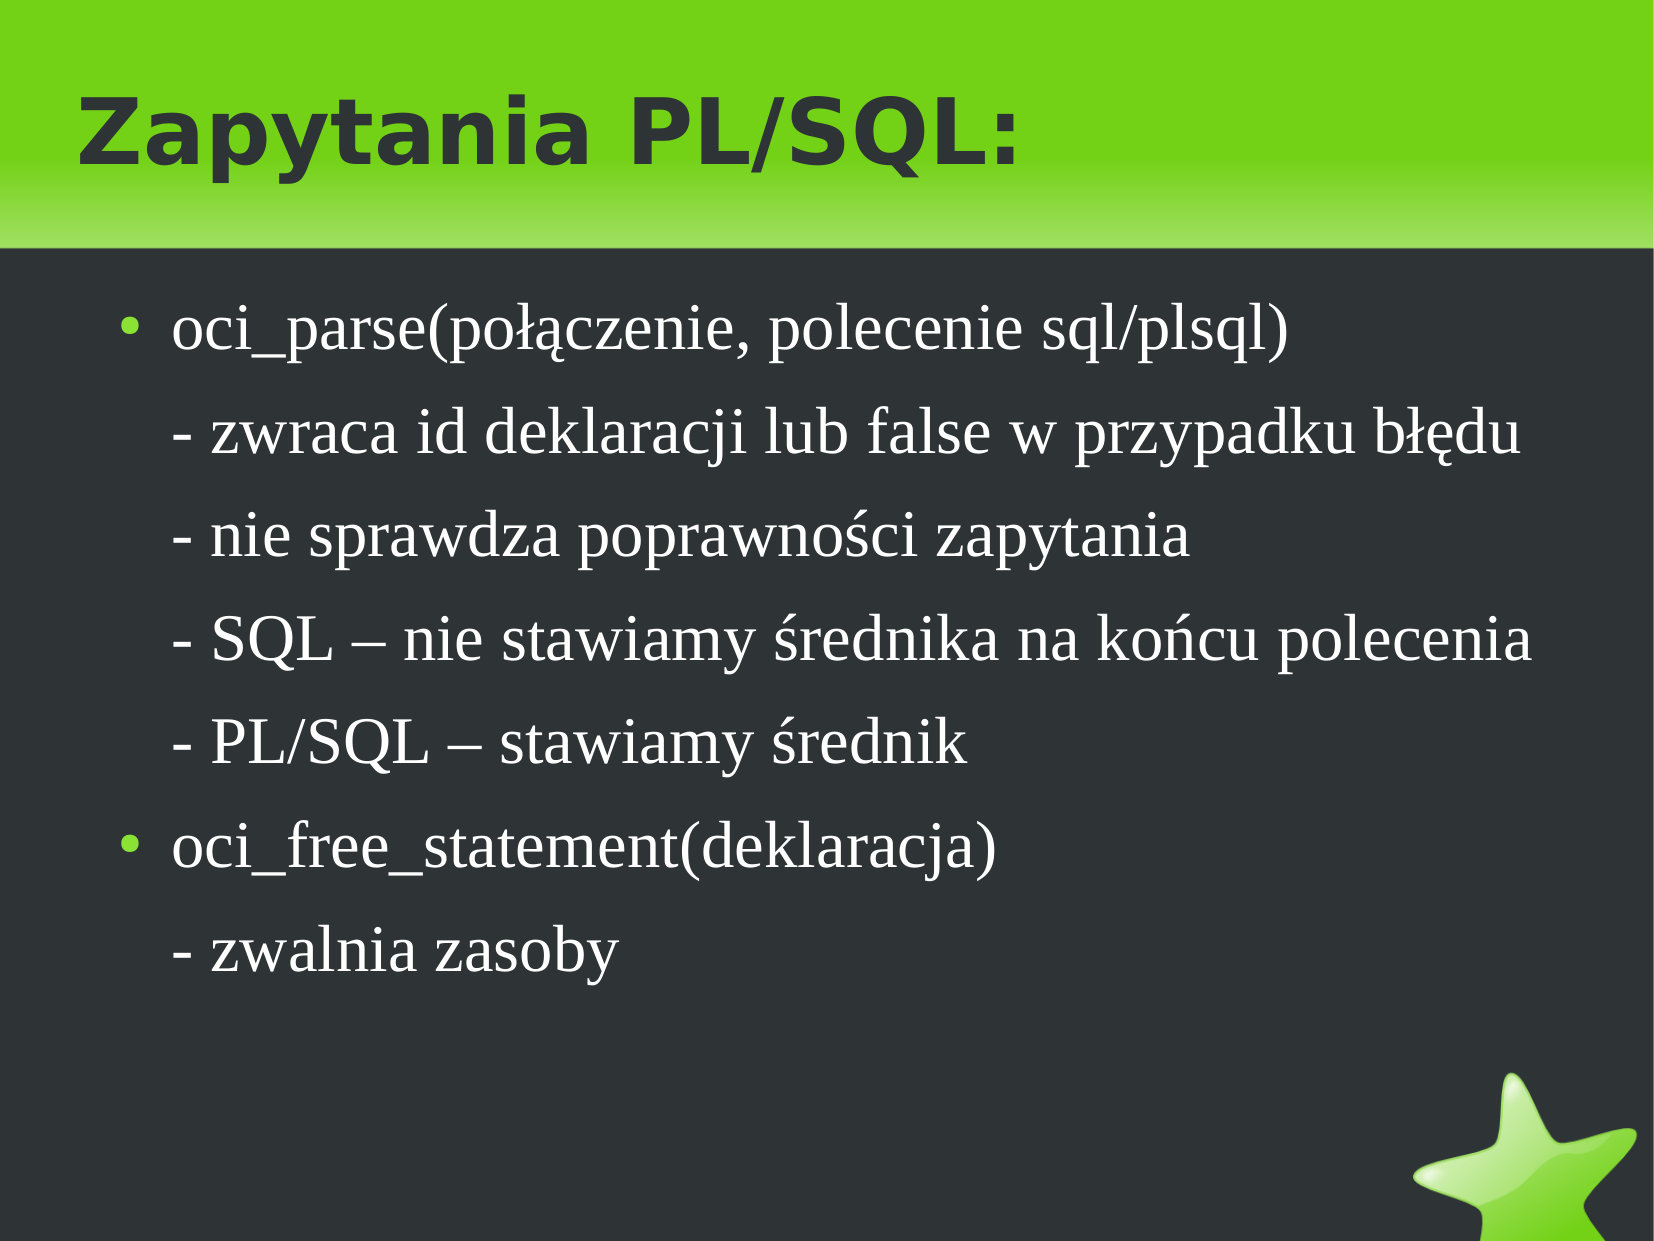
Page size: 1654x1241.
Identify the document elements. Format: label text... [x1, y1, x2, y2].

title Zapytania PL/SQL: [76, 36, 1565, 229]
list oci_parse(połączenie, polecenie sql/plsql) - zwraca id deklaracji lub false w przypadku błędu - nie sprawdza poprawności zapytania - SQL – nie stawiamy średnika na końcu polecenia - PL/SQL – stawiamy średnik oci_free_statement(deklaracja) - zwalnia zasoby [82, 290, 1571, 1144]
picture [0, 0, 1654, 1241]
